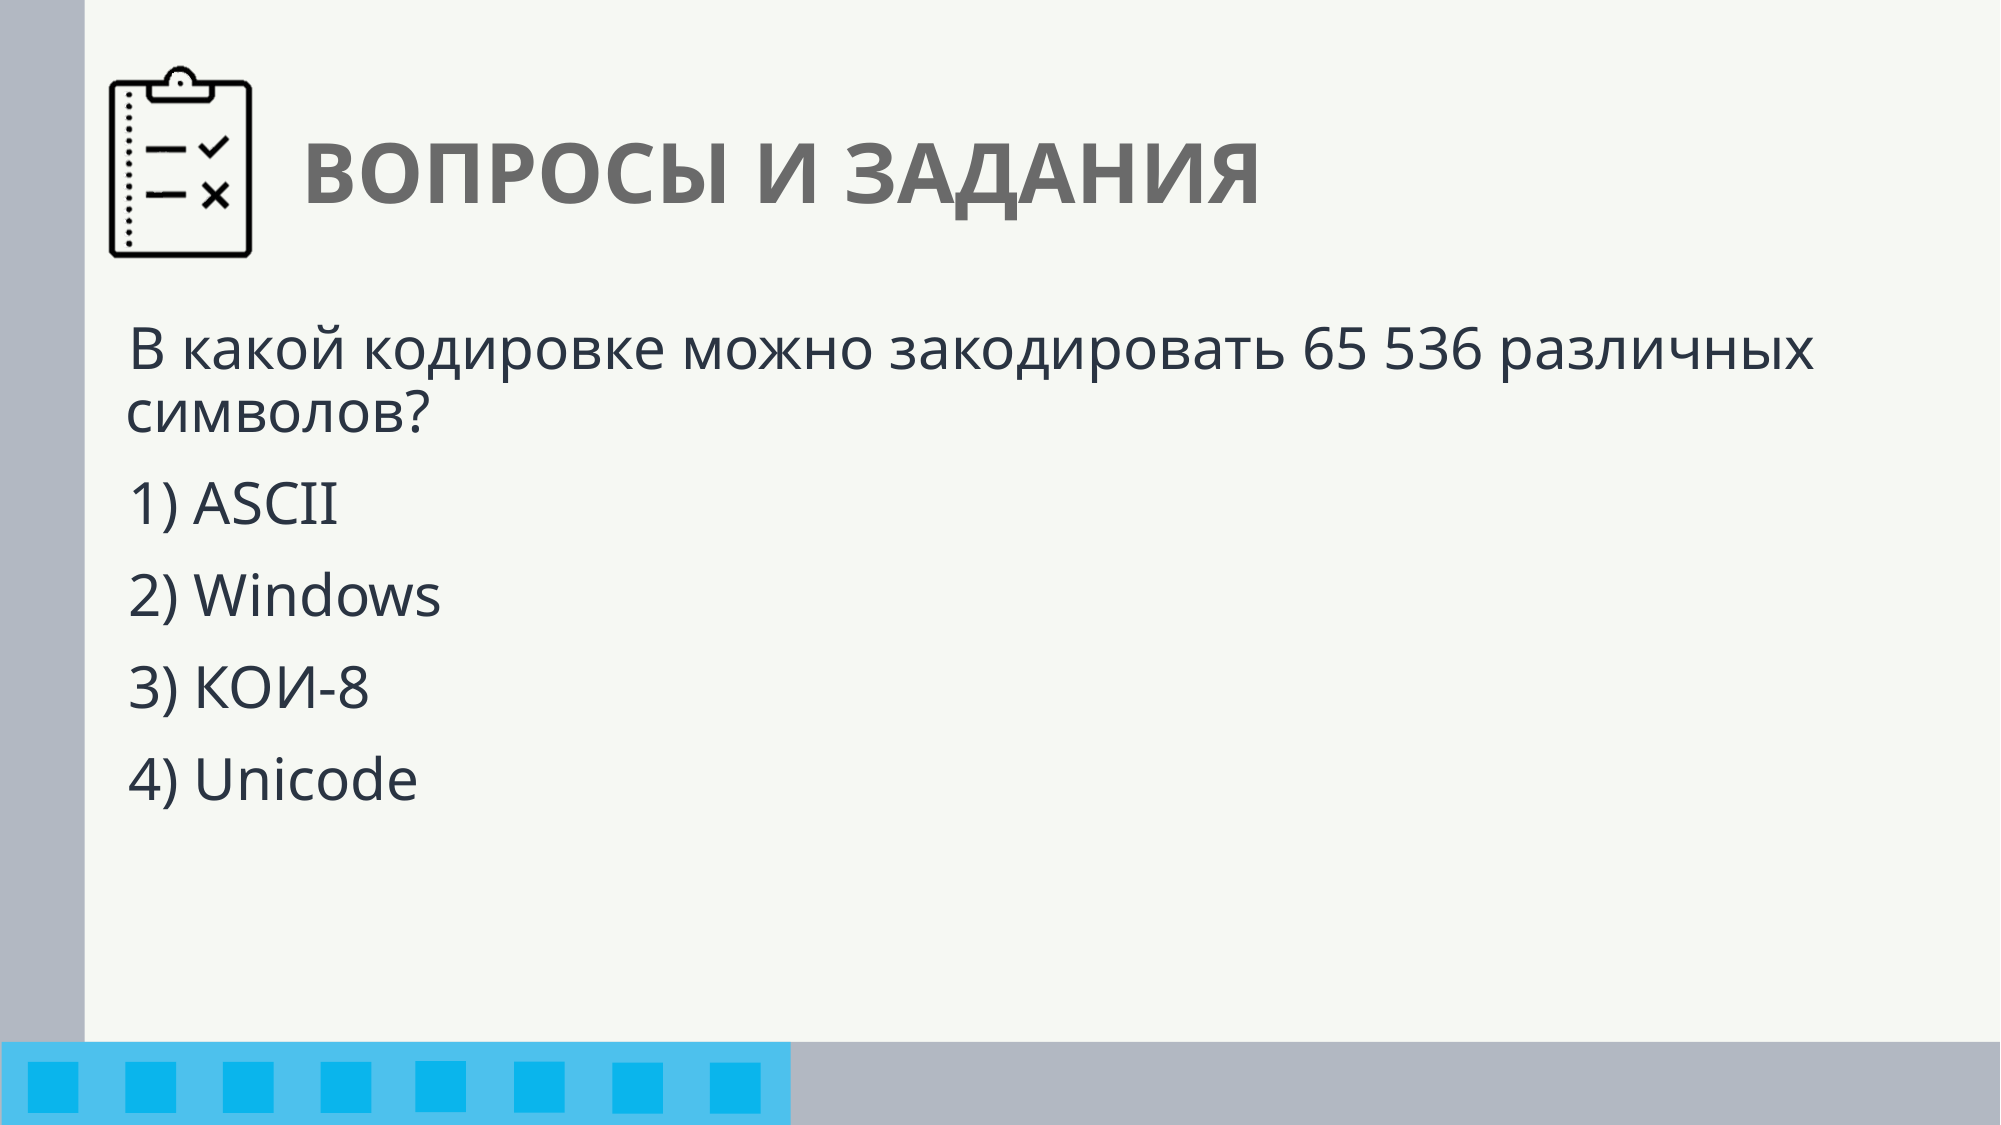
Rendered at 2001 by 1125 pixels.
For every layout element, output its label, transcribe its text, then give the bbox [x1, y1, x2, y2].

picture [85, 54, 286, 286]
list В какой кодировке можно закодировать 65 536 различных символов? ASCII Windows КОИ-8 Unicode [110, 311, 1892, 965]
title ВОПРОСЫ И ЗАДАНИЯ [285, 67, 1892, 286]
